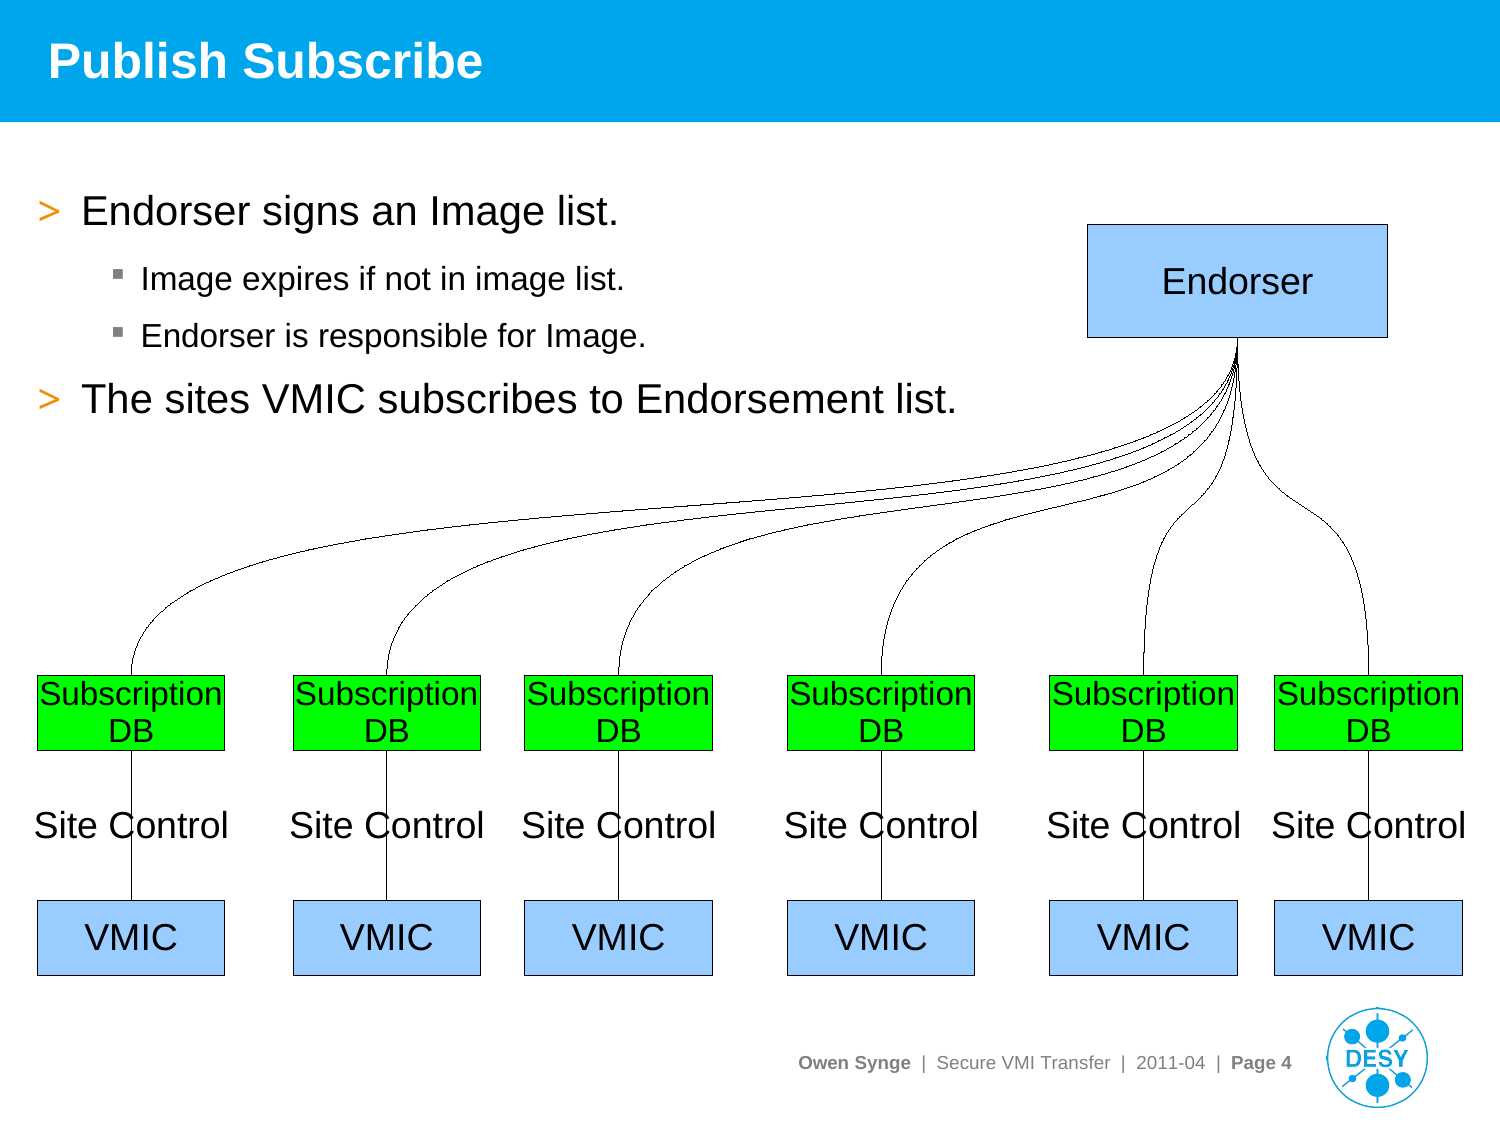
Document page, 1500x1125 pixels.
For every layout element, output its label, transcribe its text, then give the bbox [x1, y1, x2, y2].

text_box Subscription DB [293, 740, 481, 751]
text_box Subscription DB [1049, 675, 1238, 751]
text_box Endorser [1087, 224, 1388, 338]
title Publish Subscribe [47, 16, 1446, 107]
list Endorser signs an Image list. Image expires if not in image list. Endorser is responsible for Image. The sites VMIC subscribes to Endorsement list. [37, 187, 1004, 740]
text_box Subscription DB [524, 740, 713, 751]
text_box Subscription DB [37, 740, 225, 751]
picture [1326, 1007, 1428, 1108]
text_box Subscription DB [1274, 675, 1463, 751]
text_box VMIC [1049, 900, 1238, 976]
text_box Subscription DB [787, 740, 975, 751]
text_box VMIC [787, 900, 975, 976]
text_box VMIC [1274, 900, 1463, 976]
text_box VMIC [293, 900, 481, 976]
text_box VMIC [524, 900, 713, 976]
text_box VMIC [37, 900, 225, 976]
